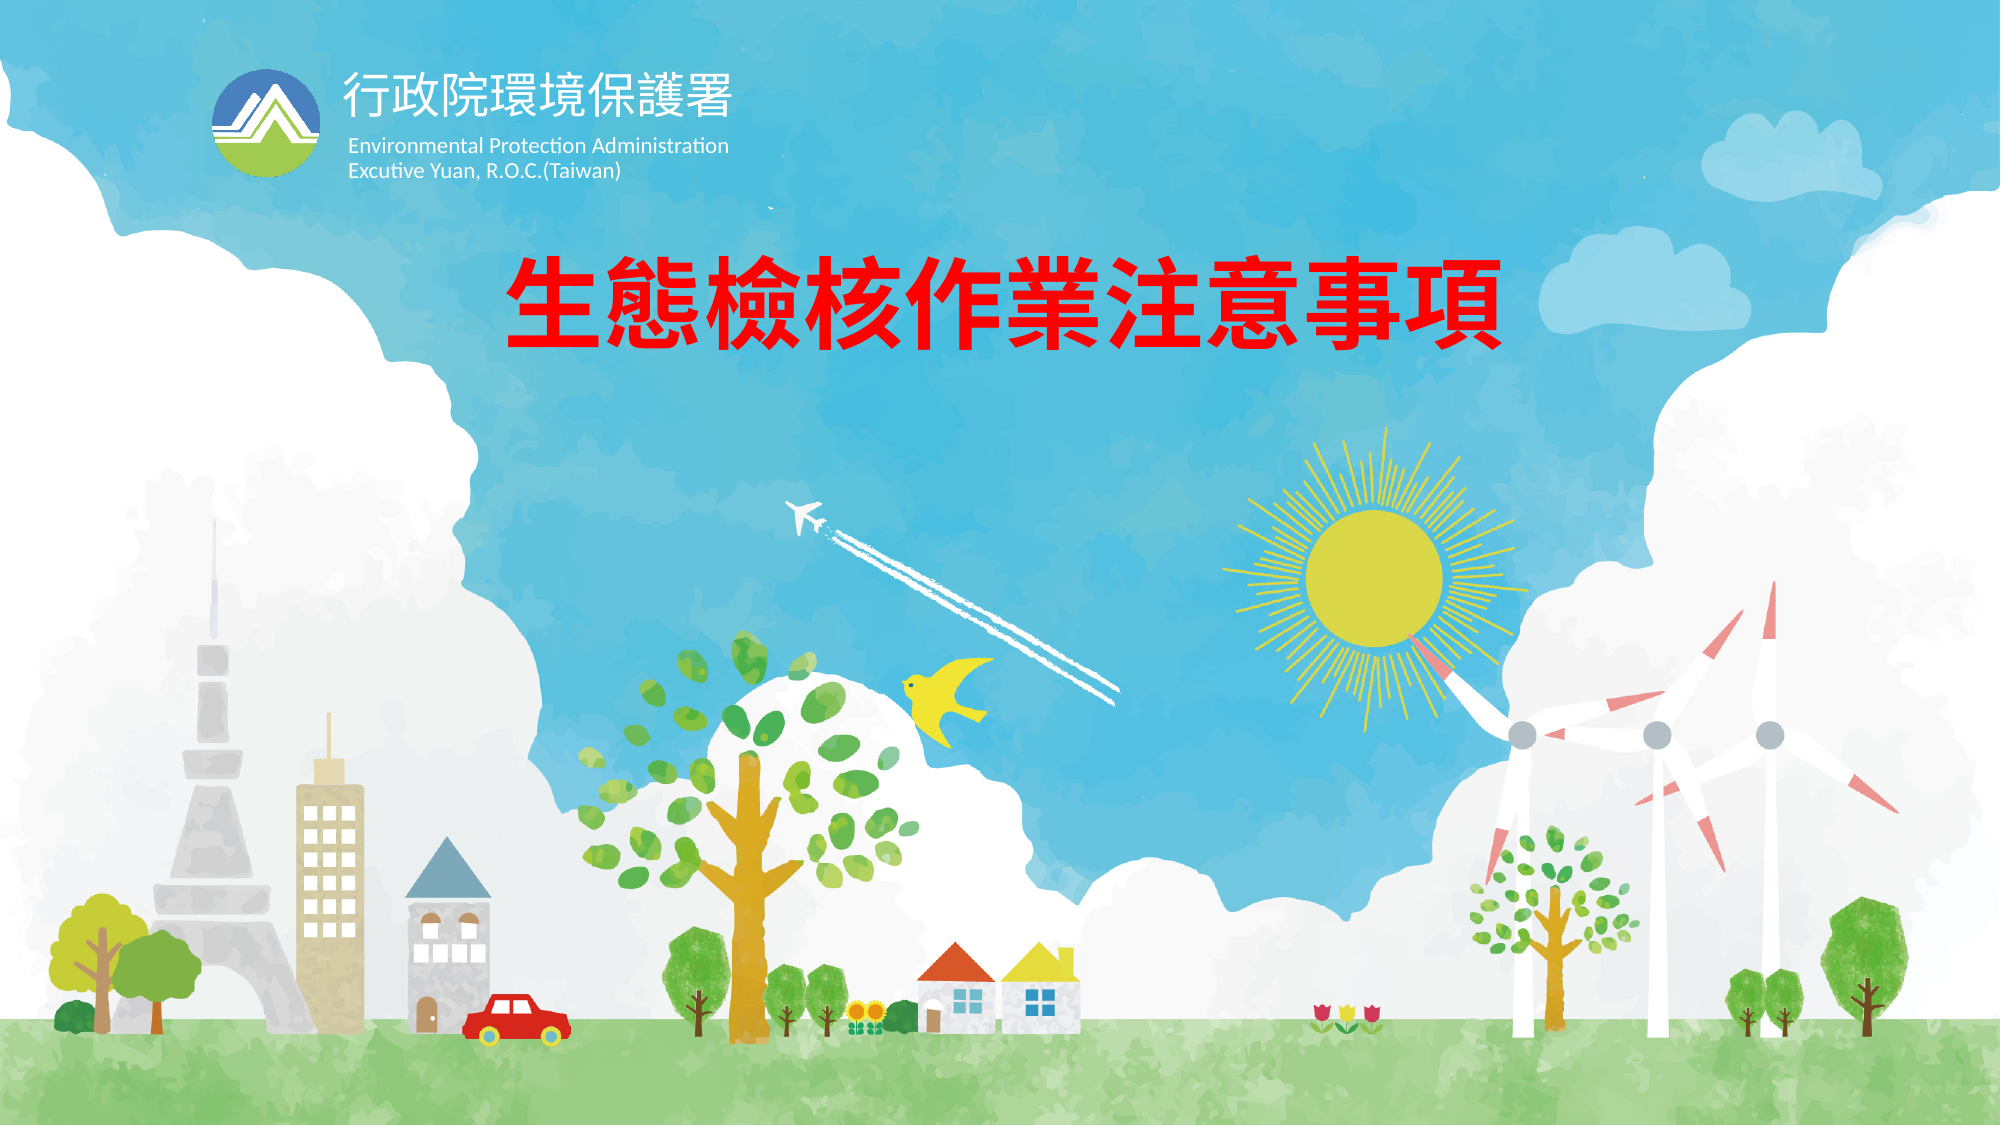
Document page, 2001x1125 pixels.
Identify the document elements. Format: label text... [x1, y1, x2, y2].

title 生態檢核作業注意事項 [387, 231, 1620, 388]
